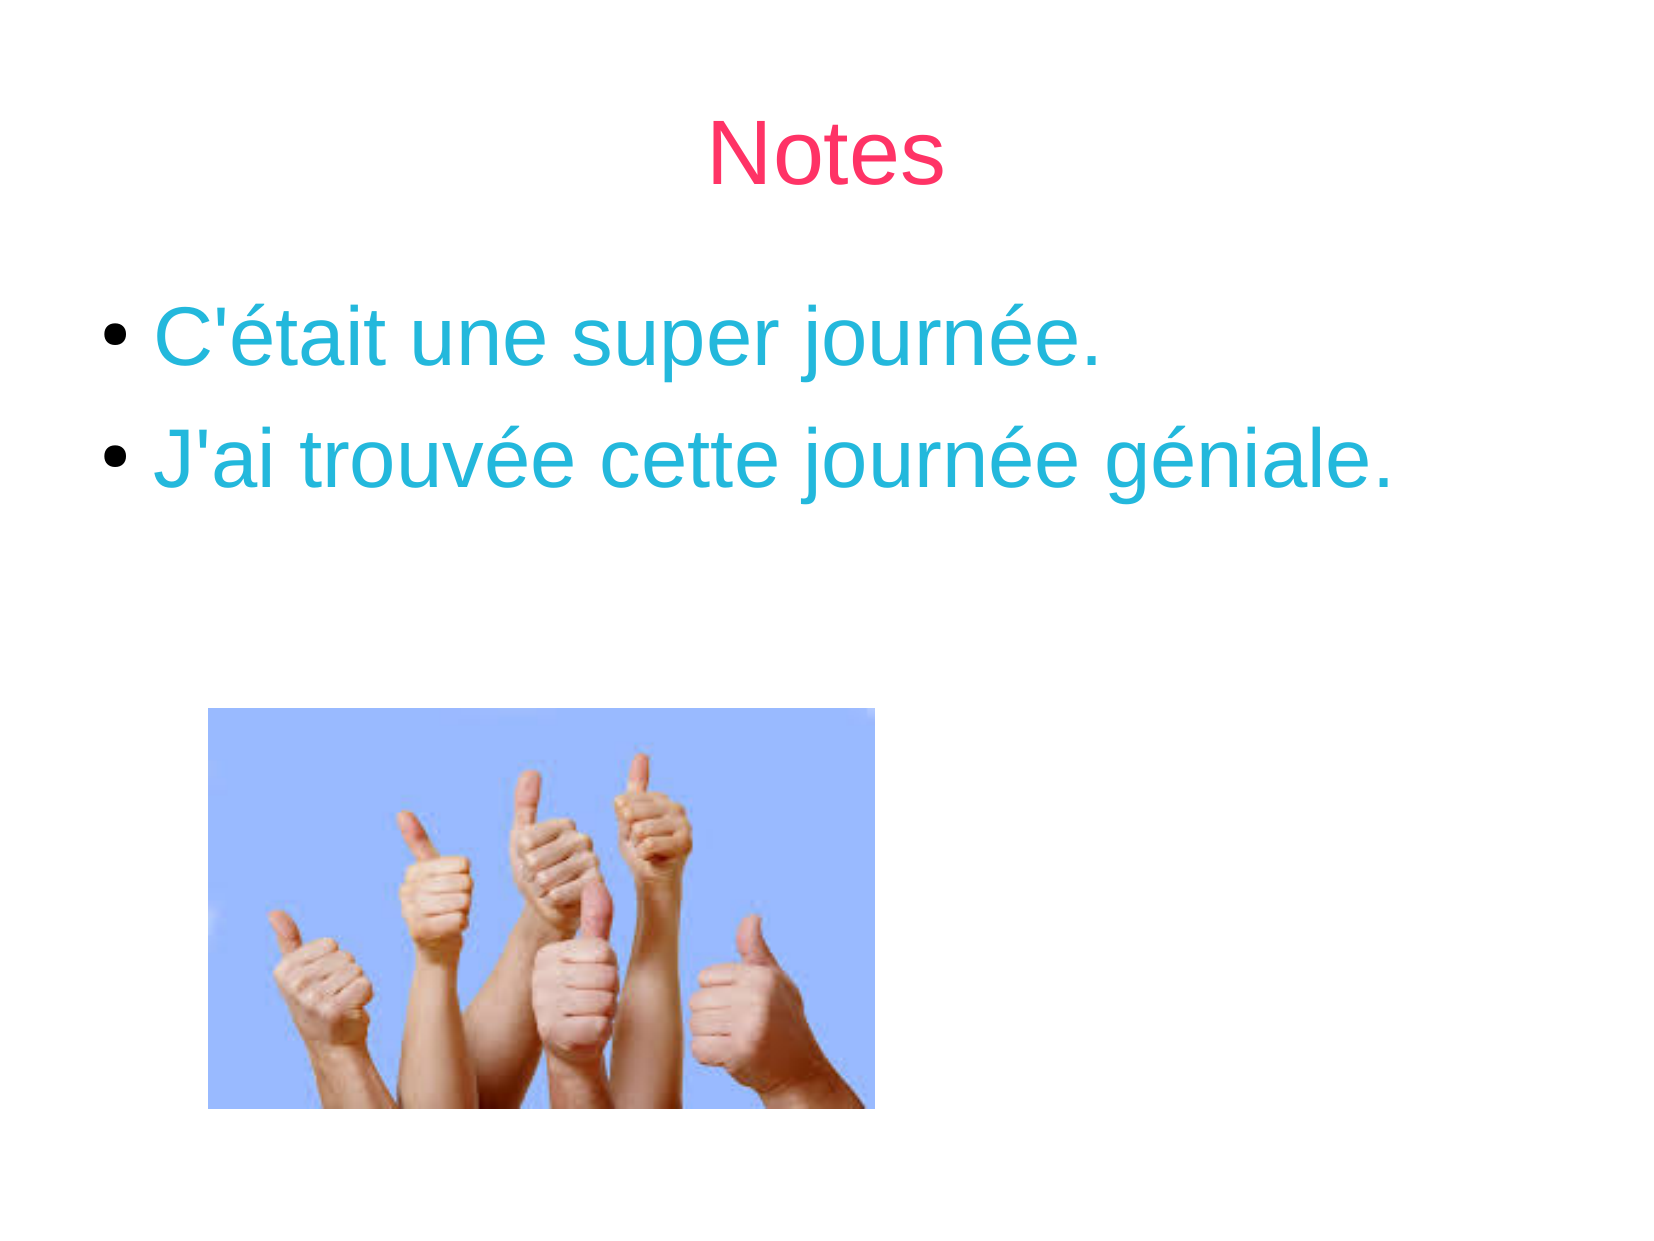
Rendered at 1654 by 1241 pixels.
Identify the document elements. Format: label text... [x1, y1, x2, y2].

picture [208, 708, 875, 1109]
title Notes [82, 49, 1571, 257]
list C'était une super journée. J'ai trouvée cette journée géniale. [82, 290, 1571, 1109]
